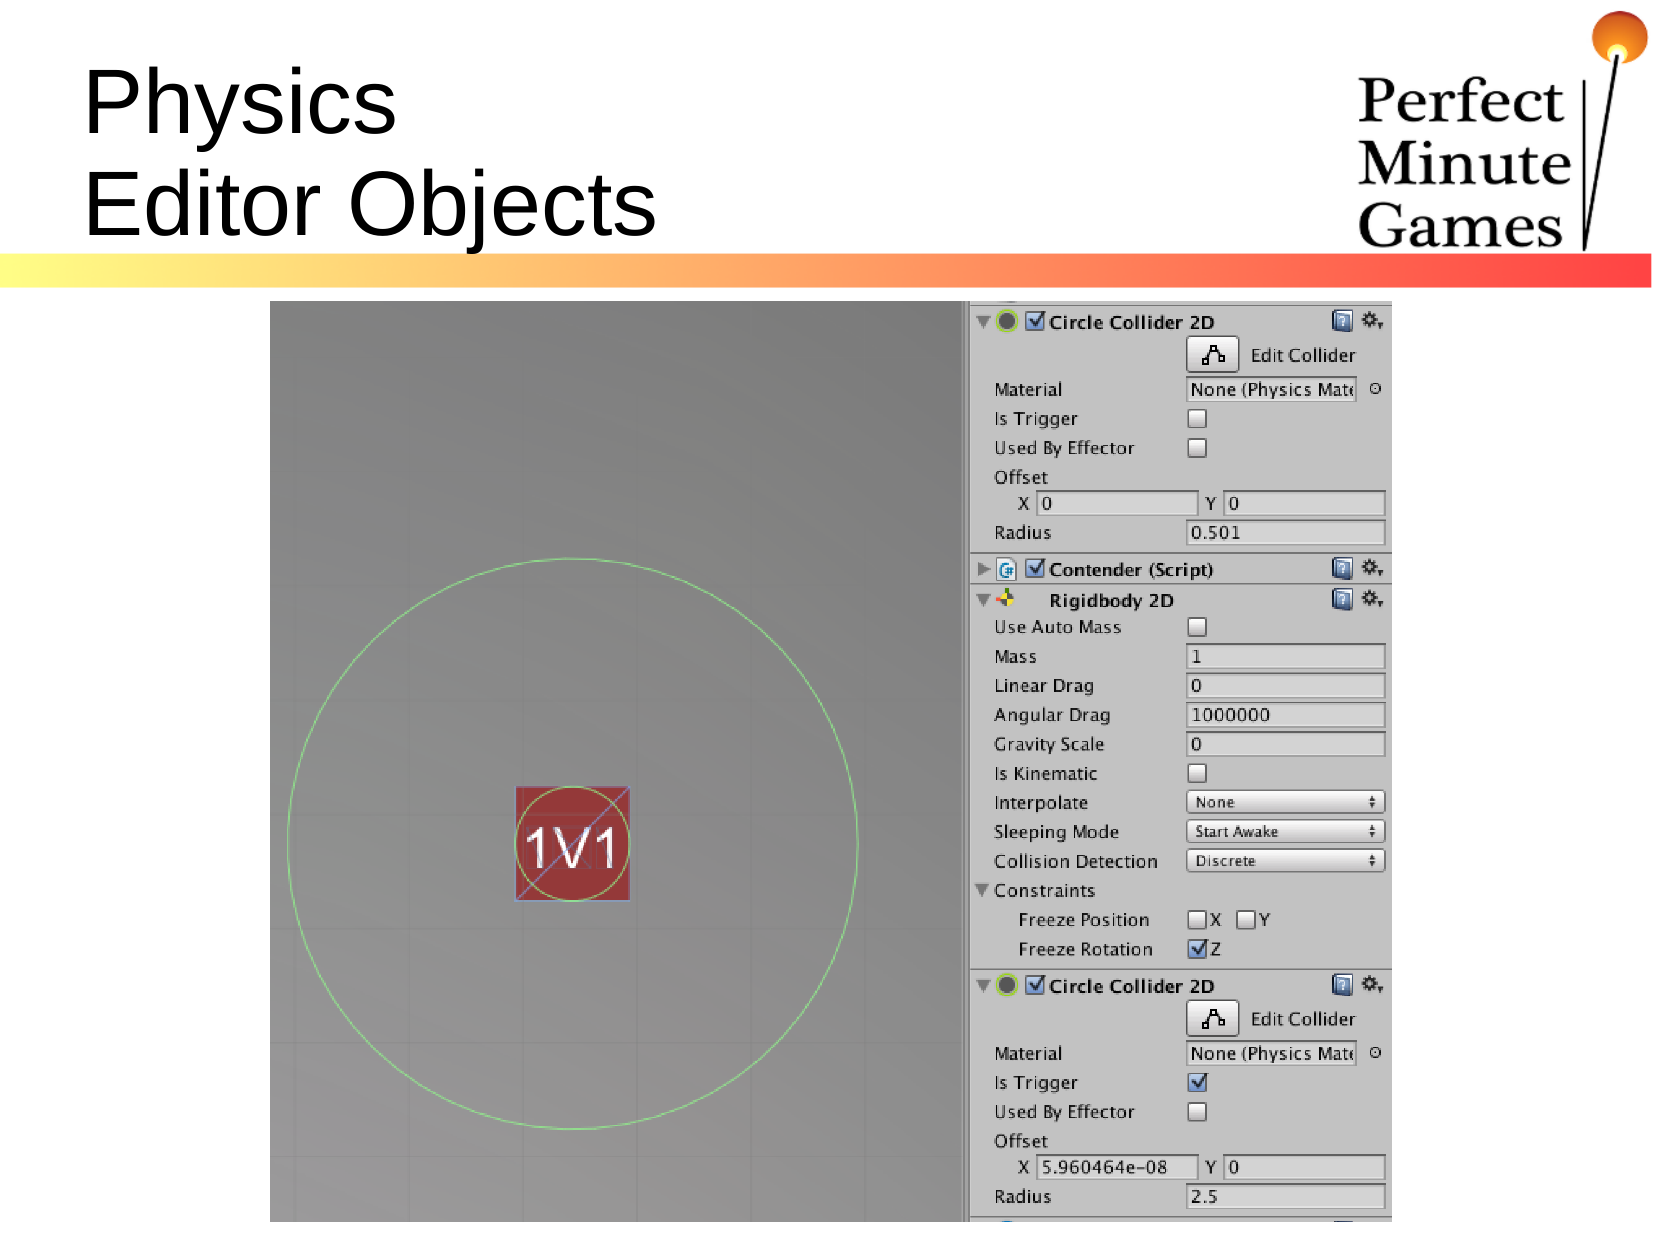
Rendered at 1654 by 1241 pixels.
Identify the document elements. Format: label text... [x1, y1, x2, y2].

picture [0, 0, 1654, 1241]
title Physics Editor Objects [82, 49, 1571, 257]
